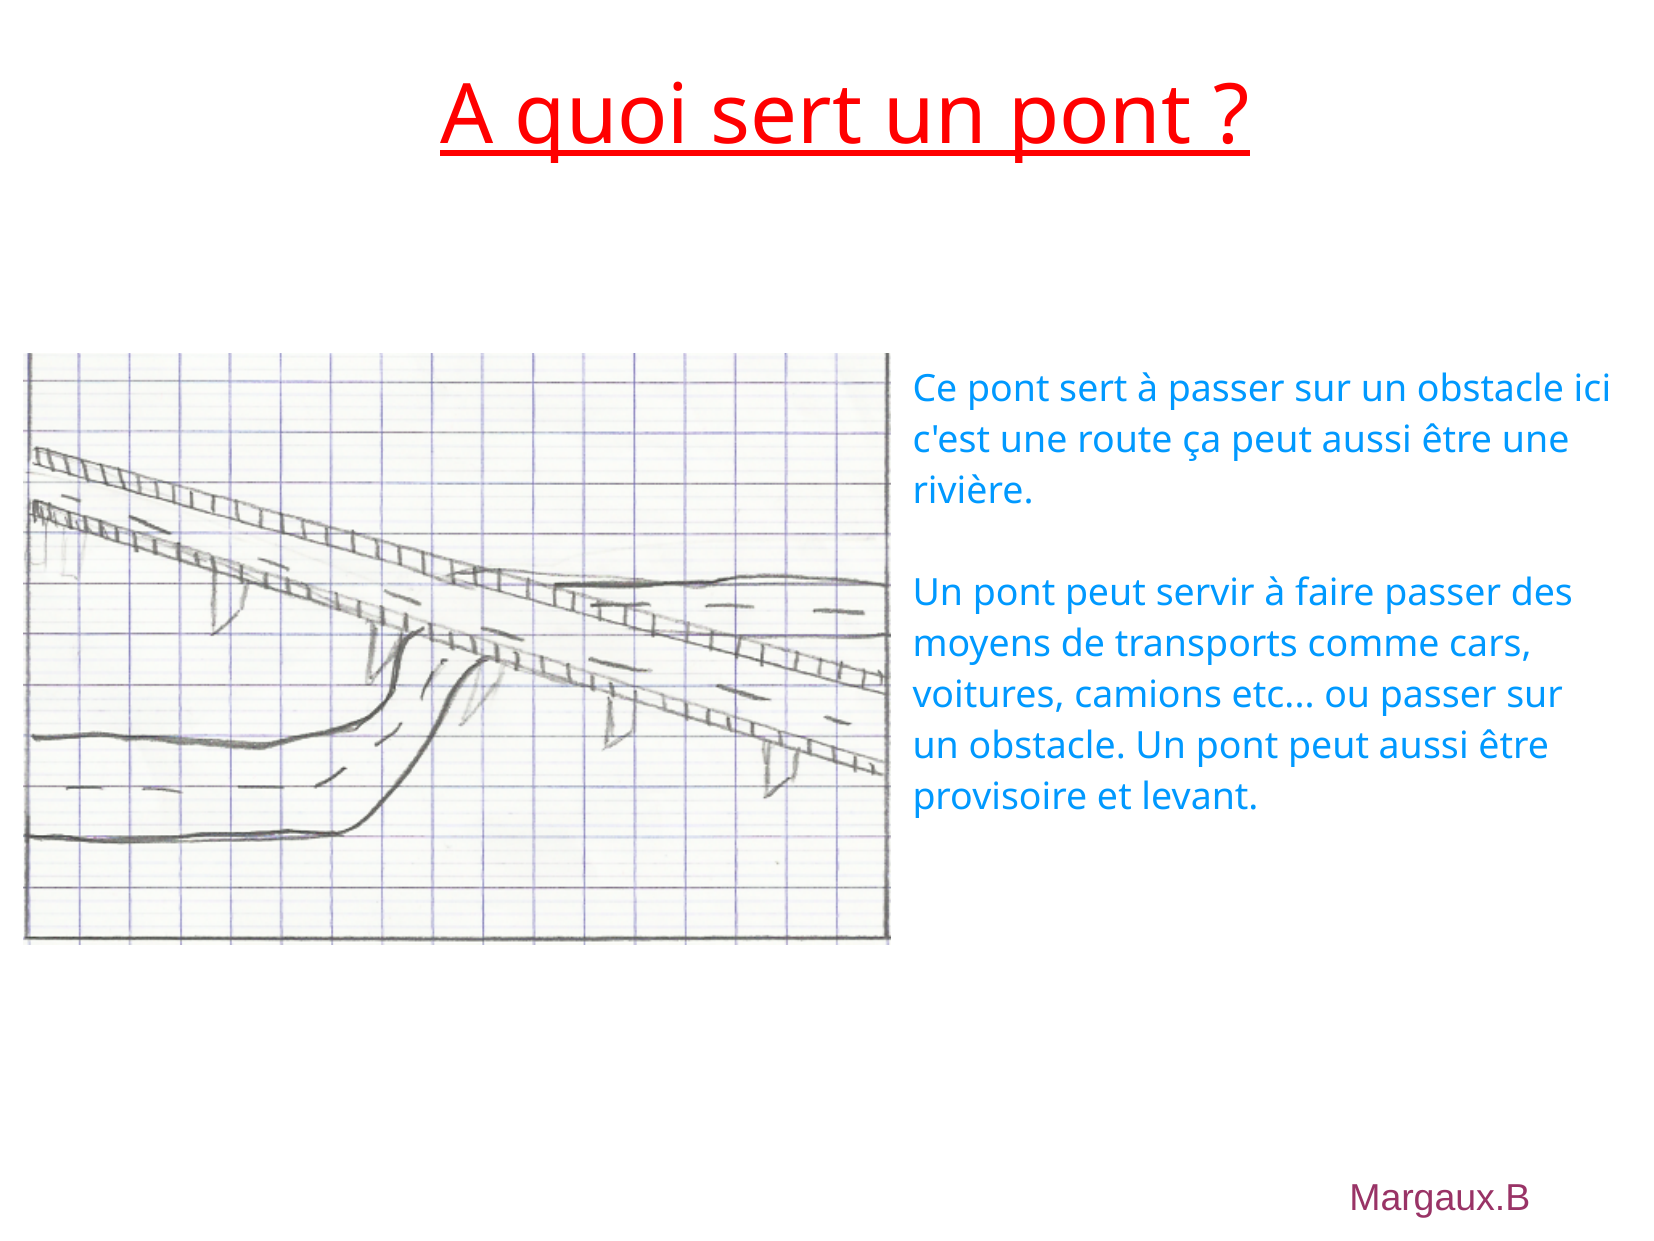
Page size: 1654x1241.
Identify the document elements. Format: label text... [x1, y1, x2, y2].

text_box A quoi sert un pont ? [425, 47, 1571, 174]
text_box Margaux.B [1334, 1169, 1607, 1227]
picture [23, 353, 891, 945]
text_box Ce pont sert à passer sur un obstacle ici c'est une route ça peut aussi être une rivière. Un pont peut servir à faire passer des moyens de transports comme cars, voitures, camions etc... ou passer sur un obstacle. Un pont peut aussi être provisoire et levant. [897, 354, 1630, 790]
